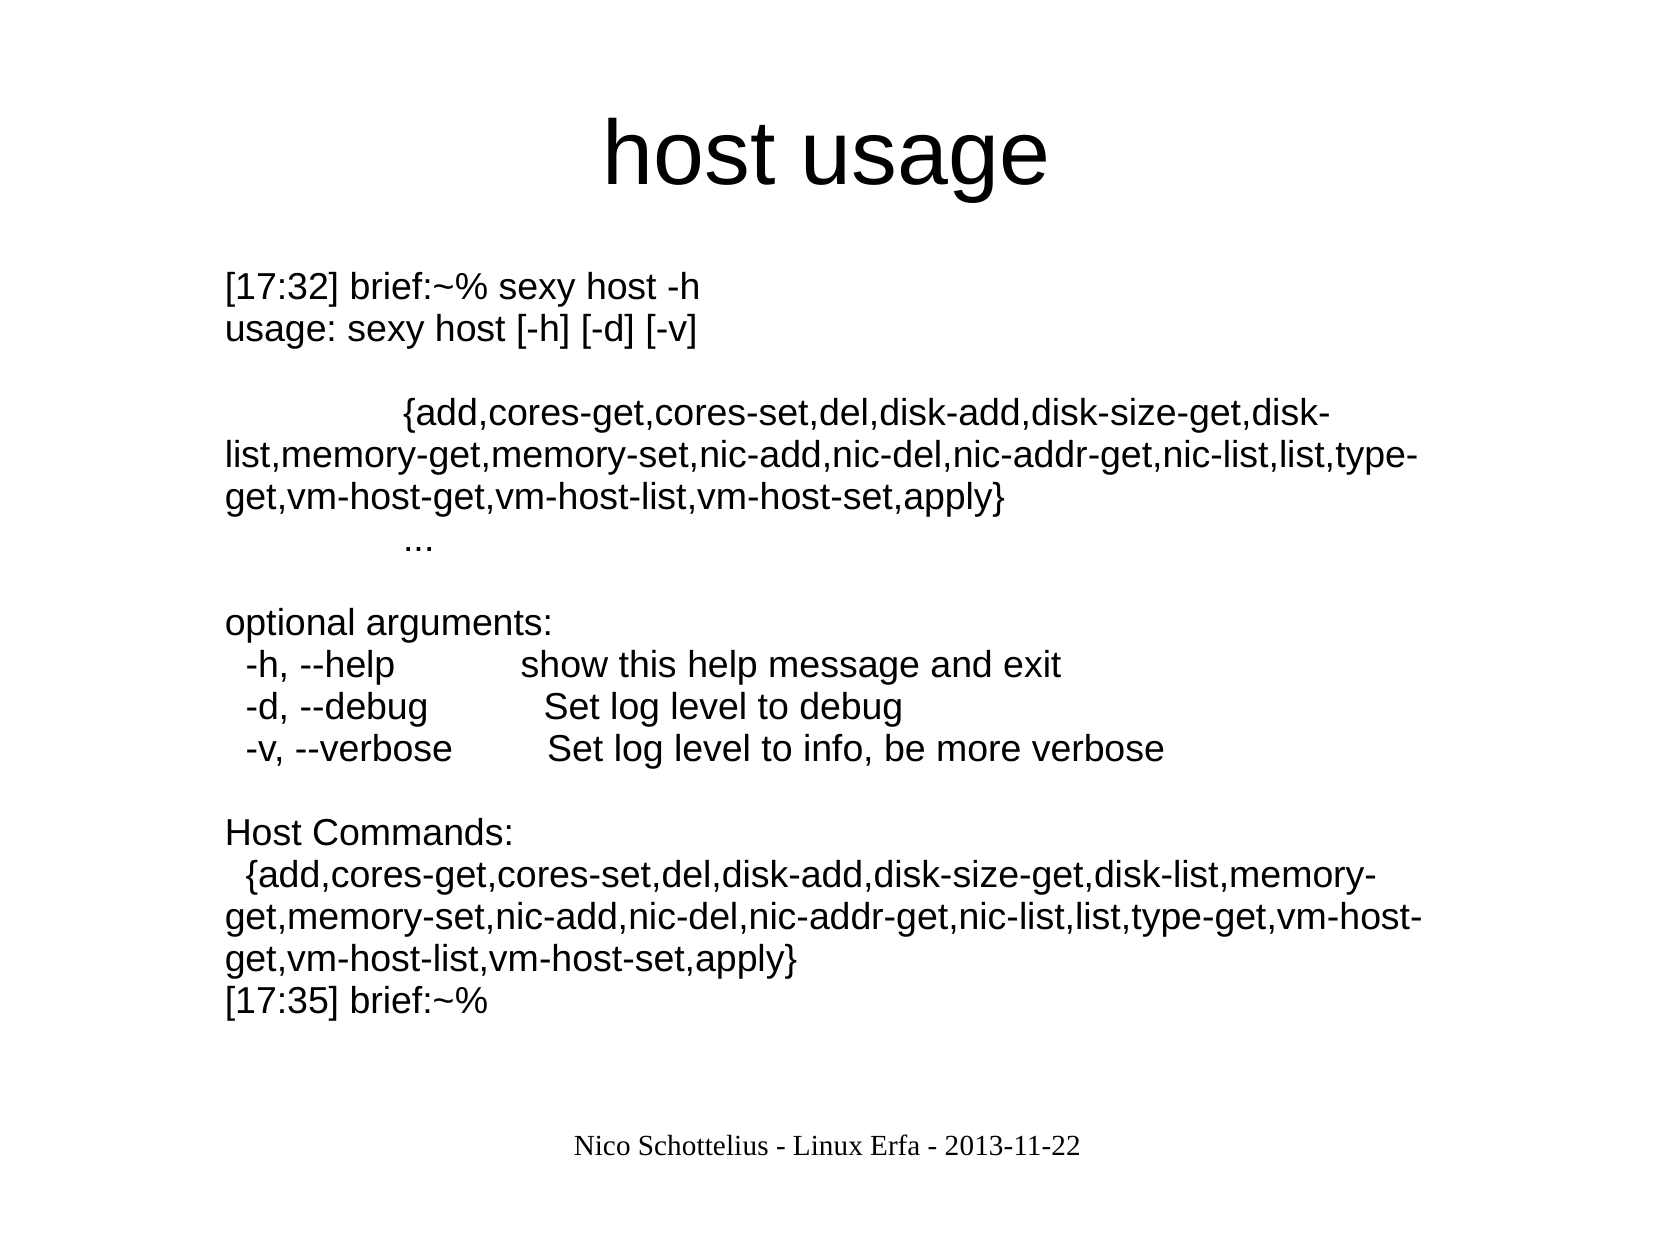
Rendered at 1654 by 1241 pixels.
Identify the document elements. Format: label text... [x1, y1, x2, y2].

text_box [17:32] brief:~% sexy host -h usage: sexy host [-h] [-d] [-v] {add,cores-get,cores-set,del,disk-add,disk-size-get,disk-list,memory-get,memory-set,nic-add,nic-del,nic-addr-get,nic-list,list,type-get,vm-host-get,vm-host-list,vm-host-set,apply} ... optional arguments: -h, --help show this help message and exit -d, --debug Set log level to debug -v, --verbose Set log level to info, be more verbose Host Commands: {add,cores-get,cores-set,del,disk-add,disk-size-get,disk-list,memory-get,memory-set,nic-add,nic-del,nic-addr-get,nic-list,list,type-get,vm-host-get,vm-host-list,vm-host-set,apply} [17:35] brief:~% [209, 258, 1547, 1241]
title host usage [82, 49, 1571, 257]
